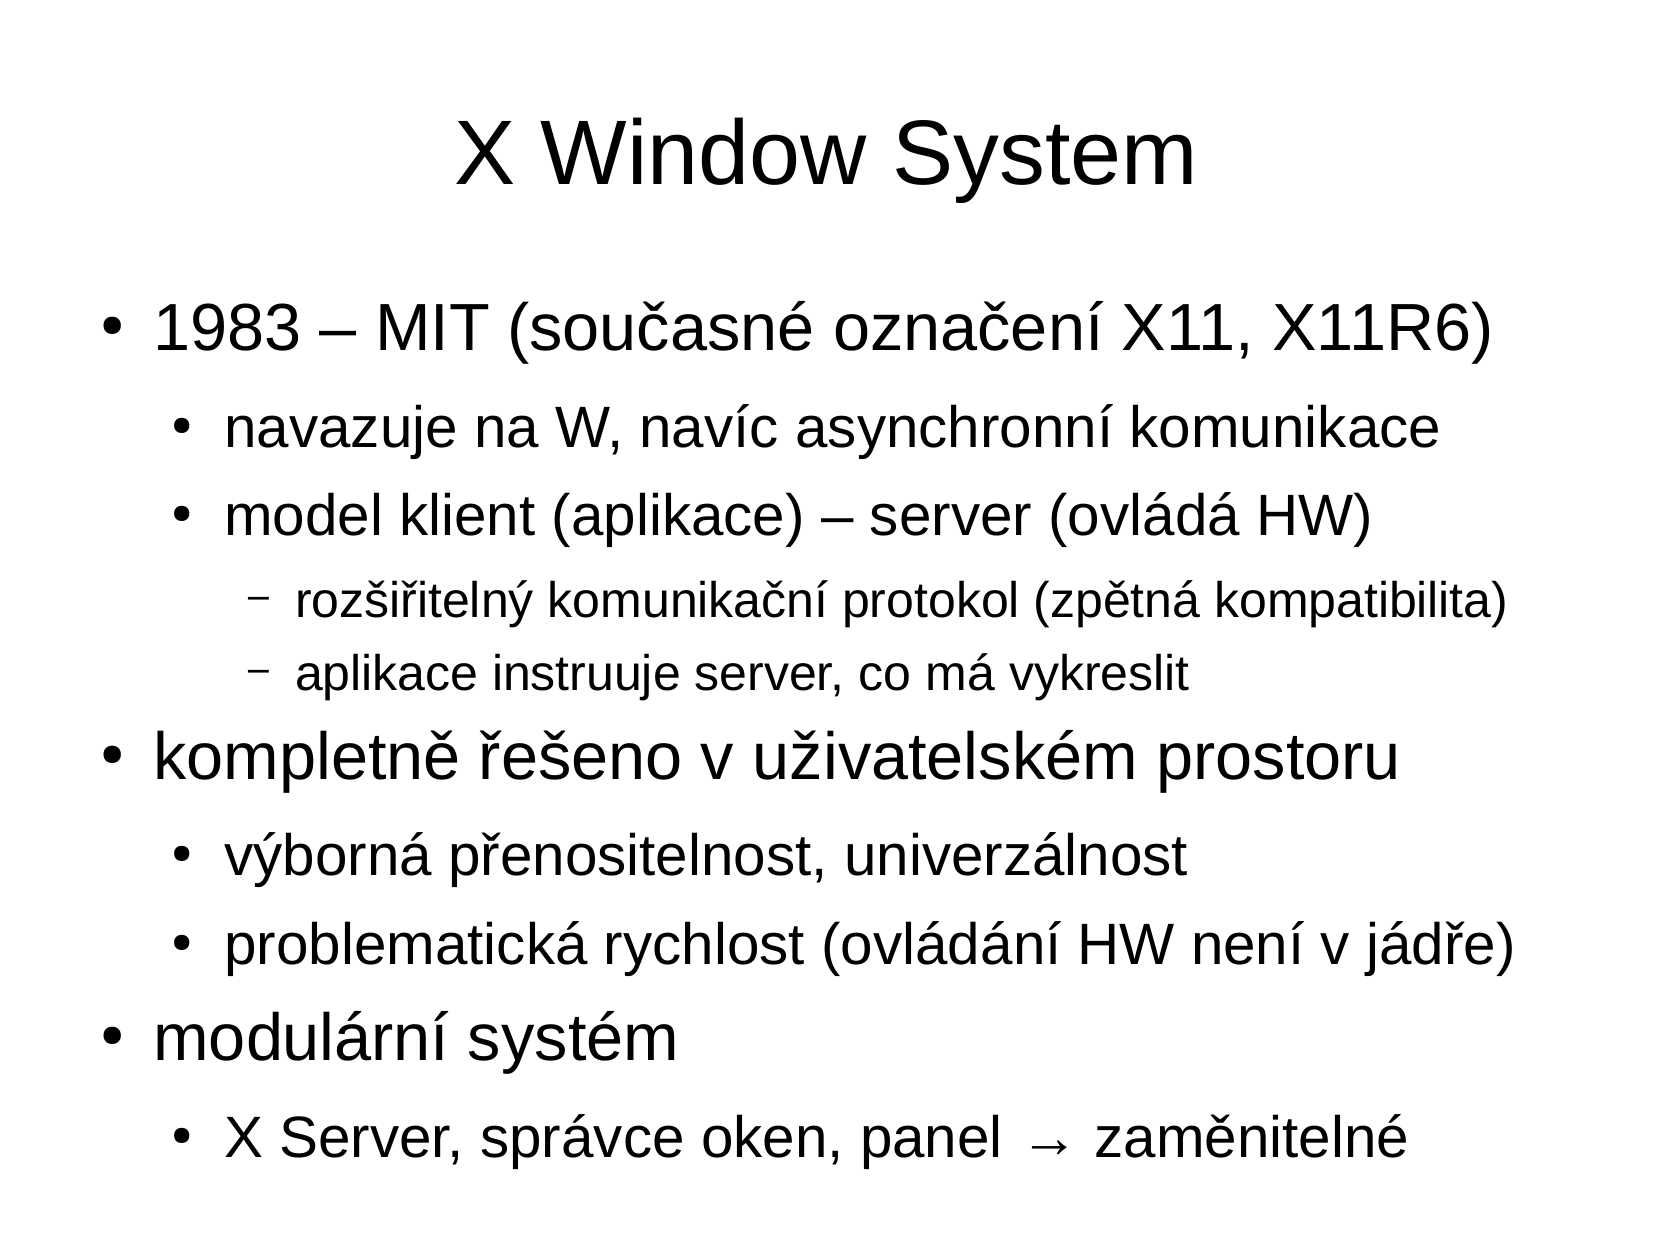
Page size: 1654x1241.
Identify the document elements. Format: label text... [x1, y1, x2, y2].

list 1983 – MIT (současné označení X11, X11R6) navazuje na W, navíc asynchronní komunikace model klient (aplikace) – server (ovládá HW) rozšiřitelný komunikační protokol (zpětná kompatibilita) aplikace instruuje server, co má vykreslit kompletně řešeno v uživatelském prostoru výborná přenositelnost, univerzálnost problematická rychlost (ovládání HW není v jádře) modulární systém X Server, správce oken, panel → zaměnitelné [82, 290, 1571, 1170]
title X Window System [82, 56, 1571, 250]
